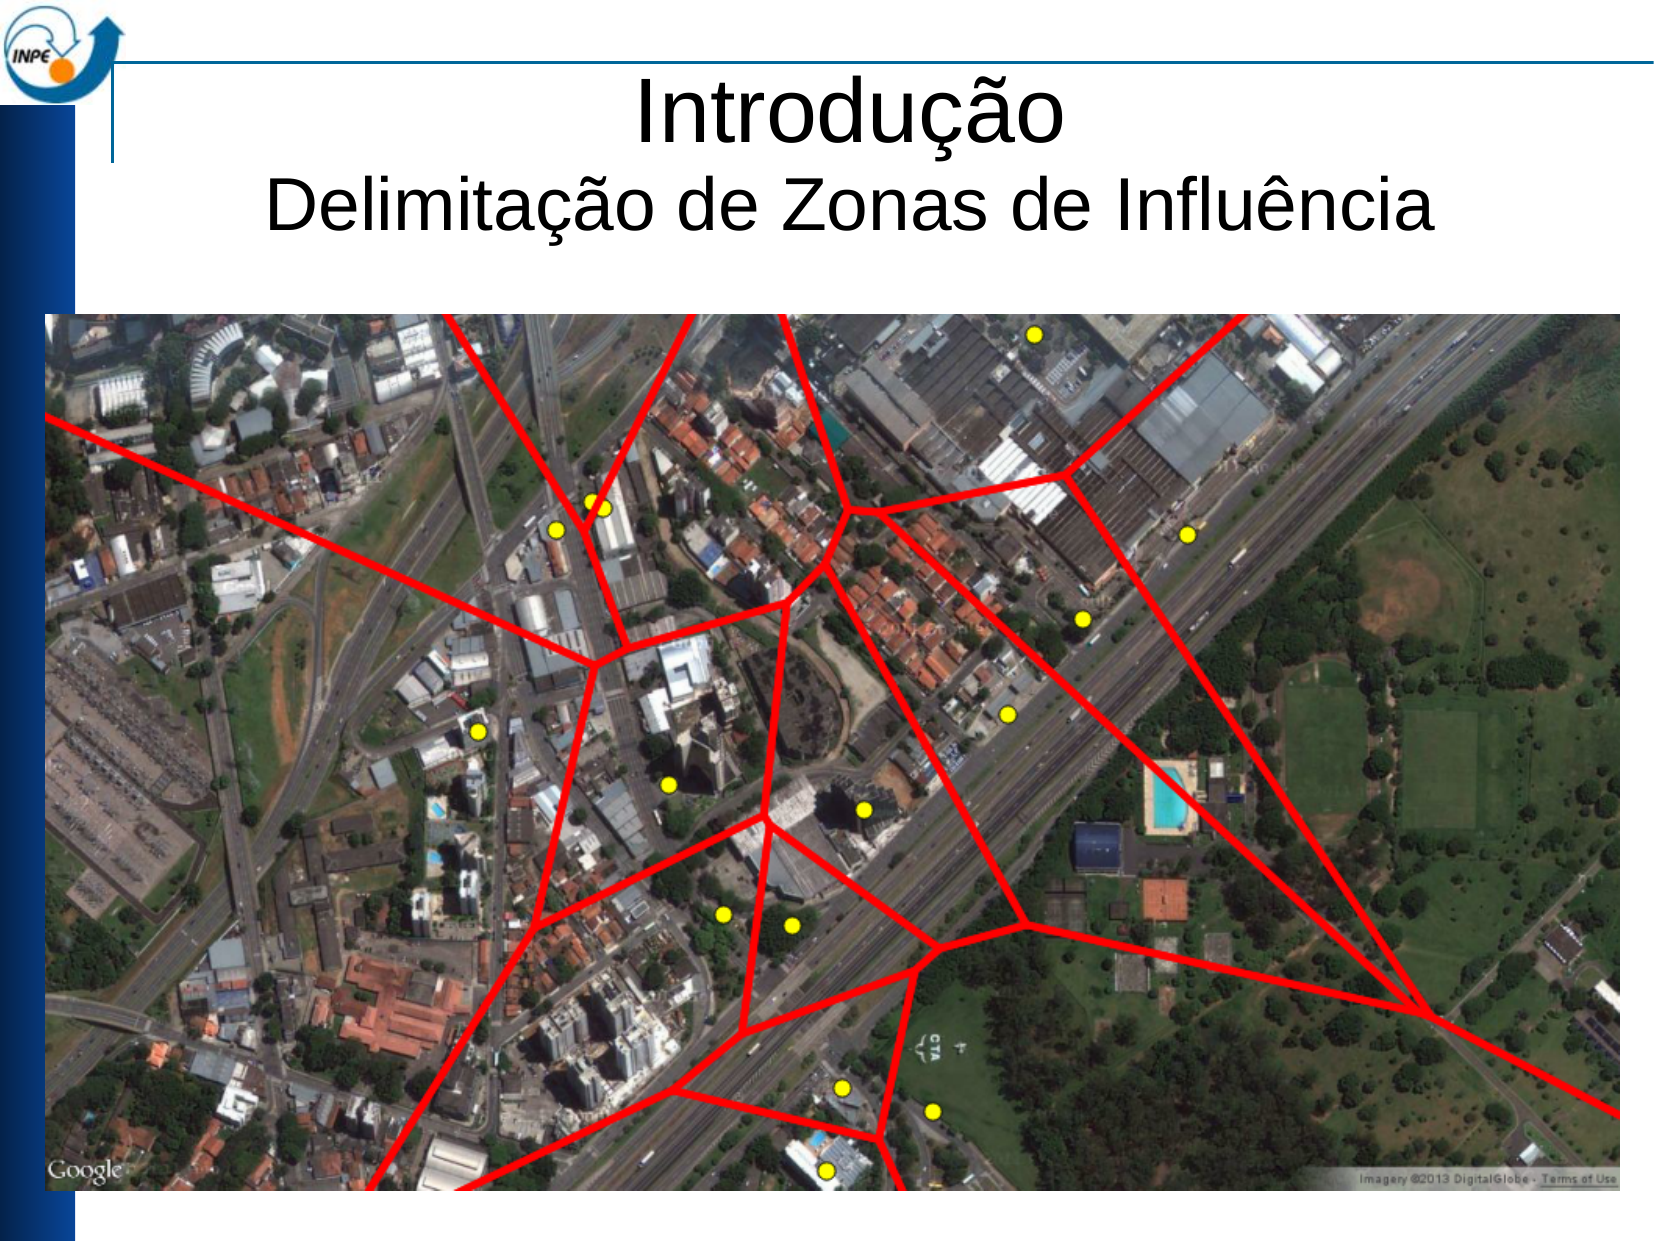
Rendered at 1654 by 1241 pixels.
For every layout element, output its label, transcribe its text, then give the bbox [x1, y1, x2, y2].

title Introdução Delimitação de Zonas de Influência [82, 49, 1619, 257]
picture [45, 314, 1620, 1191]
picture [0, 0, 126, 105]
